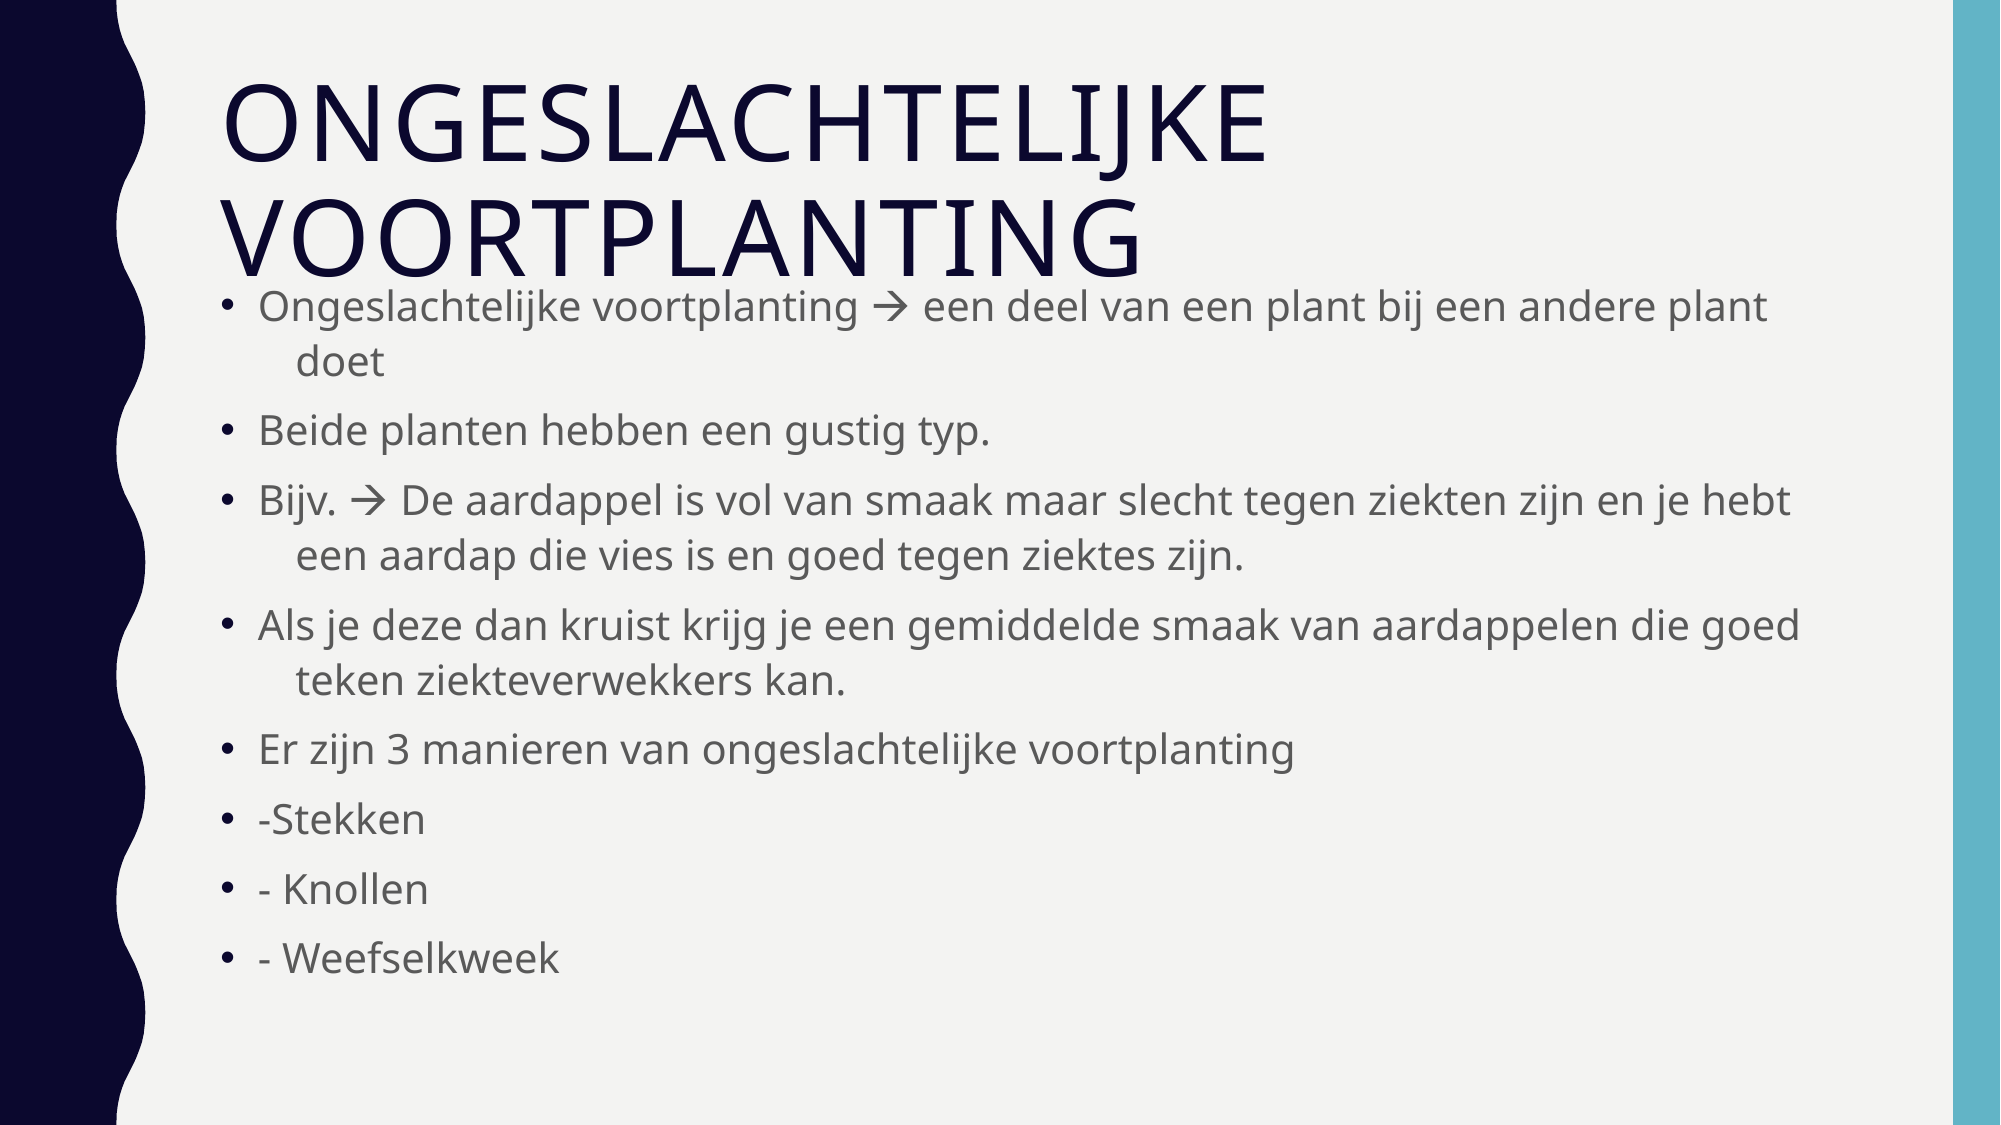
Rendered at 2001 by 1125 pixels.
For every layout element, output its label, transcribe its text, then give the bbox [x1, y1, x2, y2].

list Ongeslachtelijke voortplanting  een deel van een plant bij een andere plant doet Beide planten hebben een gustig typ. Bijv.  De aardappel is vol van smaak maar slecht tegen ziekten zijn en je hebt een aardap die vies is en goed tegen ziektes zijn. Als je deze dan kruist krijg je een gemiddelde smaak van aardappelen die goed teken ziekteverwekkers kan. Er zijn 3 manieren van ongeslachtelijke voortplanting -Stekken - Knollen - Weefselkweek [205, 266, 1876, 1063]
title Ongeslachtelijke voortplanting [205, 62, 1876, 266]
